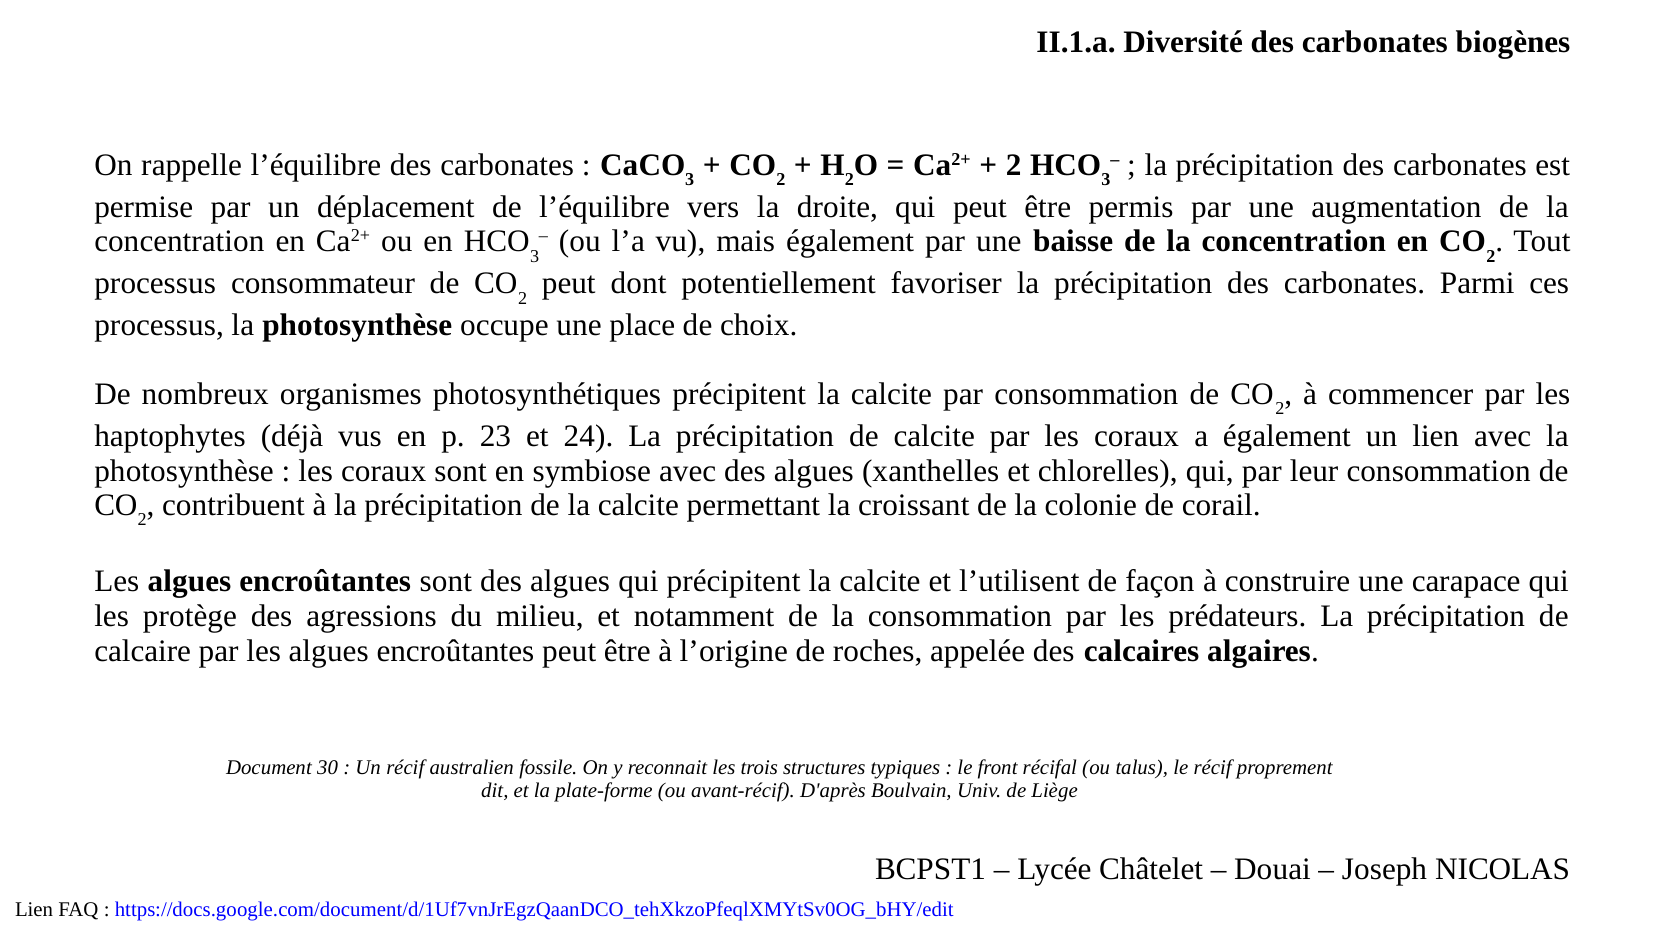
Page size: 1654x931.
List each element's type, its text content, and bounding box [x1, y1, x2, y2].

text_box Document 30 : Un récif australien fossile. On y reconnait les trois structures typiques : le front récifal (ou talus), le récif proprement dit, et la plate-forme (ou avant-récif). D'après Boulvain, Univ. de Liège [224, 755, 1335, 859]
text_box On rappelle l’équilibre des carbonates : CaCO3 + CO2 + H2O = Ca2+ + 2 HCO3– ; la précipitation des carbonates est permise par un déplacement de l’équilibre vers la droite, qui peut être permis par une augmentation de la concentration en Ca2+ ou en HCO3– (ou l’a vu), mais également par une baisse de la concentration en CO2. Tout processus consommateur de CO2 peut dont potentiellement favoriser la précipitation des carbonates. Parmi ces processus, la photosynthèse occupe une place de choix. De nombreux organismes photosynthétiques précipitent la calcite par consommation de CO2, à commencer par les haptophytes (déjà vus en p. 23 et 24). La précipitation de calcite par les coraux a également un lien avec la photosynthèse : les coraux sont en symbiose avec des algues (xanthelles et chlorelles), qui, par leur consommation de CO2, contribuent à la précipitation de la calcite permettant la croissant de la colonie de corail. Les algues encroûtantes sont des algues qui précipitent la calcite et l’utilisent de façon à construire une carapace qui les protège des agressions du milieu, et notamment de la consommation par les prédateurs. La précipitation de calcaire par les algues encroûtantes peut être à l’origine de roches, appelée des calcaires algaires. [94, 147, 1571, 668]
text_box BCPST1 – Lycée Châtelet – Douai – Joseph NICOLAS [637, 832, 1571, 905]
text_box Lien FAQ : https://docs.google.com/document/d/1Uf7vnJrEgzQaanDCO_tehXkzoPfeqlXMYtSv0OG_bHY/edit [0, 897, 993, 931]
text_box II.1.a. Diversité des carbonates biogènes [637, 5, 1572, 78]
